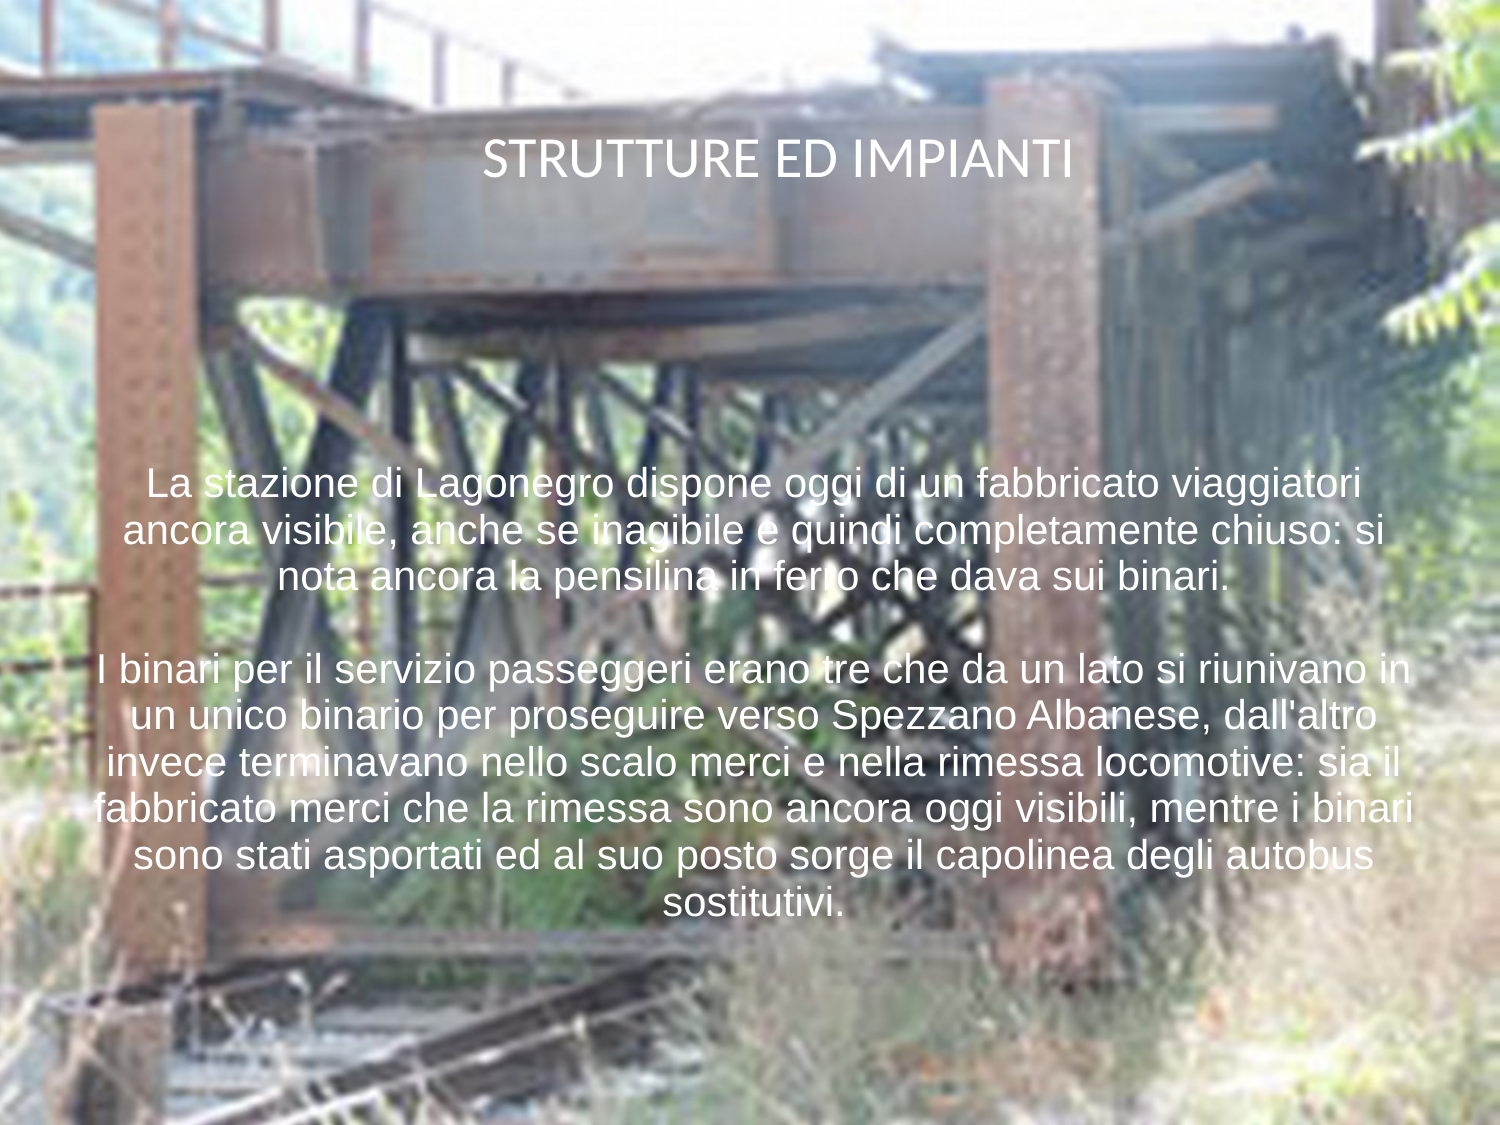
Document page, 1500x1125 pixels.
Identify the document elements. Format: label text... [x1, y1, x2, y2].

title STRUTTURE ED IMPIANTI [141, 42, 1417, 284]
picture [0, 0, 1500, 1125]
subtitle La stazione di Lagonegro dispone oggi di un fabbricato viaggiatori ancora visibile, anche se inagibile e quindi completamente chiuso: si nota ancora la pensilina in ferro che dava sui binari. I binari per il servizio passeggeri erano tre che da un lato si riunivano in un unico binario per proseguire verso Spezzano Albanese, dall'altro invece terminavano nello scalo merci e nella rimessa locomotive: sia il fabbricato merci che la rimessa sono ancora oggi visibili, mentre i binari sono stati asportati ed al suo posto sorge il capolinea degli autobus sostitutivi. [79, 366, 1430, 1019]
